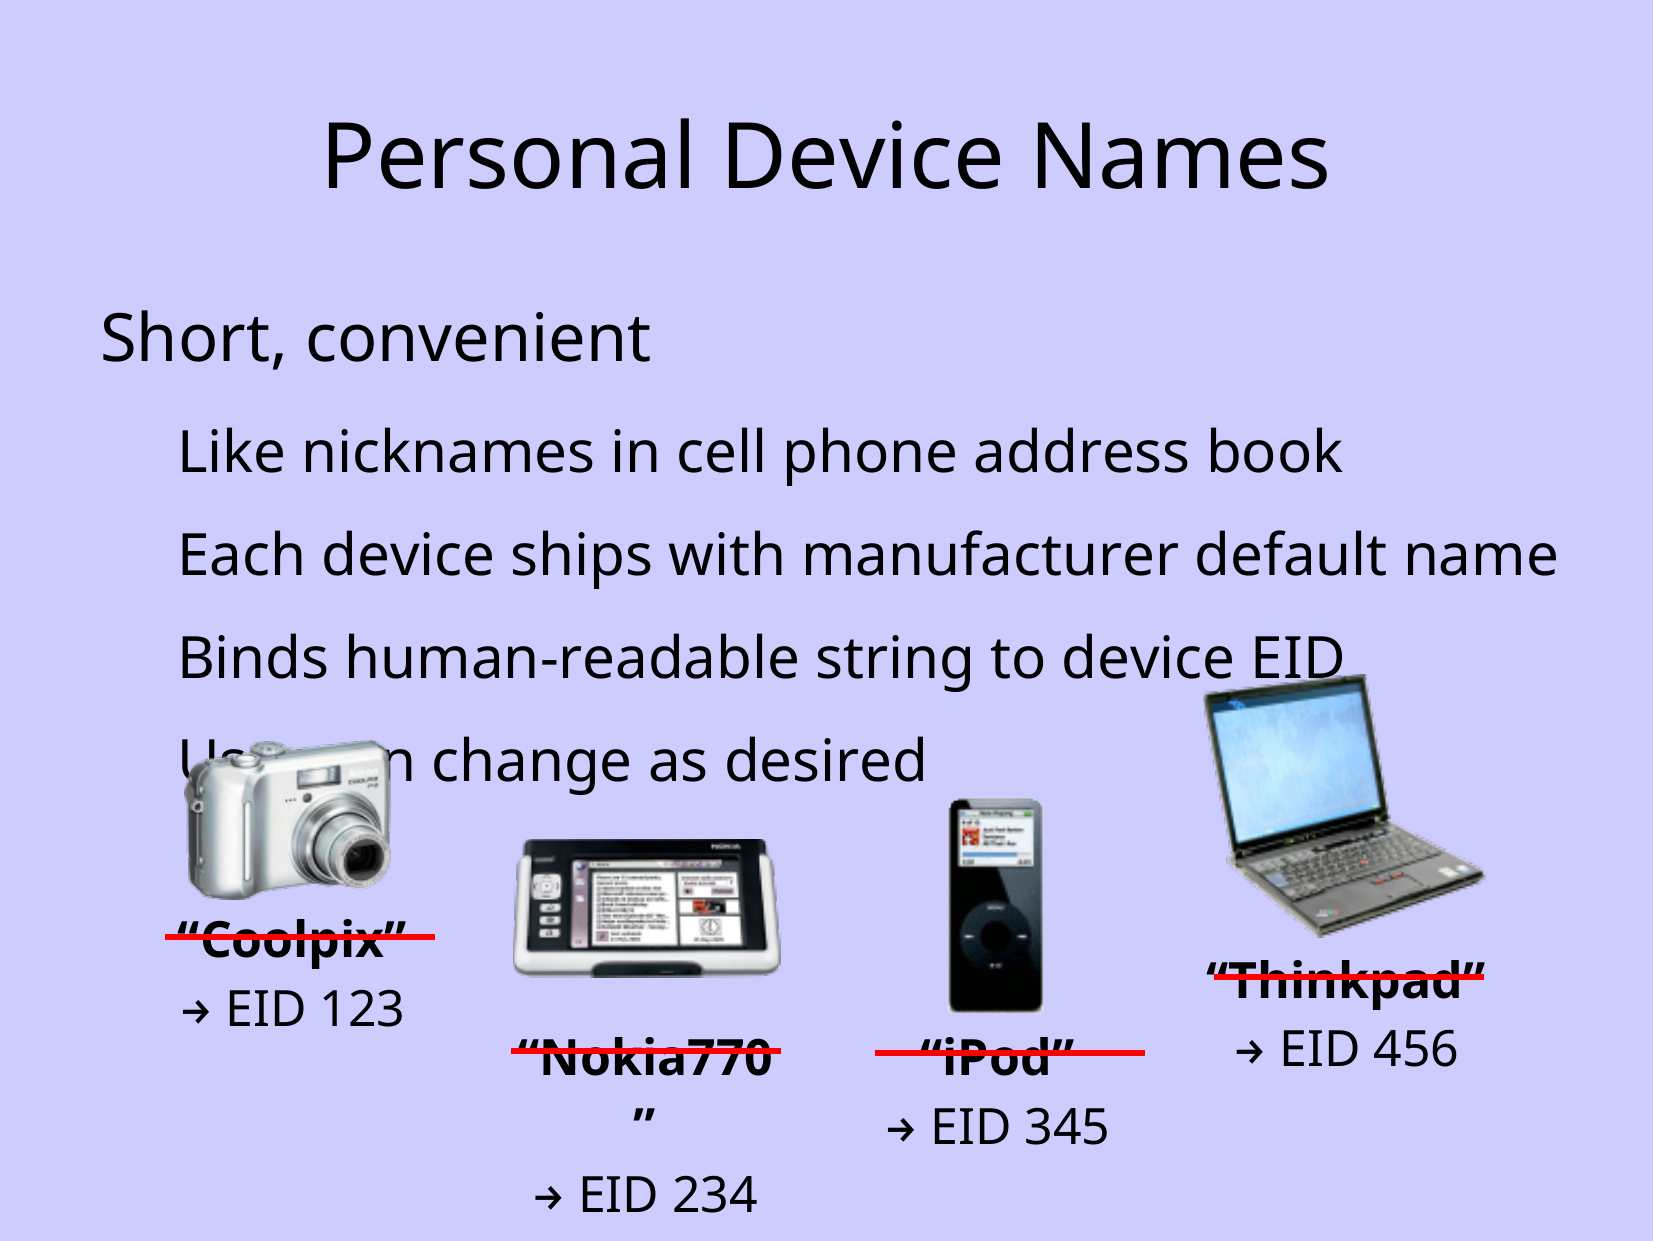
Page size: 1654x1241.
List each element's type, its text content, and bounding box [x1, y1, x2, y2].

picture [937, 789, 1058, 1014]
picture [184, 740, 391, 901]
list Short, convenient Like nicknames in cell phone address book Each device ships with manufacturer default name Binds human-readable string to device EID User can change as desired [82, 290, 1571, 751]
text_box “iPod” → EID 345 [855, 1014, 1141, 1148]
picture [1203, 674, 1486, 937]
text_box “Thinkpad” → EID 456 [1170, 937, 1523, 1071]
text_box “Nokia770” → EID 234 [495, 1014, 796, 1148]
title Personal Device Names [82, 49, 1571, 257]
picture [513, 839, 781, 978]
text_box “Coolpix” → EID 123 [157, 896, 428, 1030]
